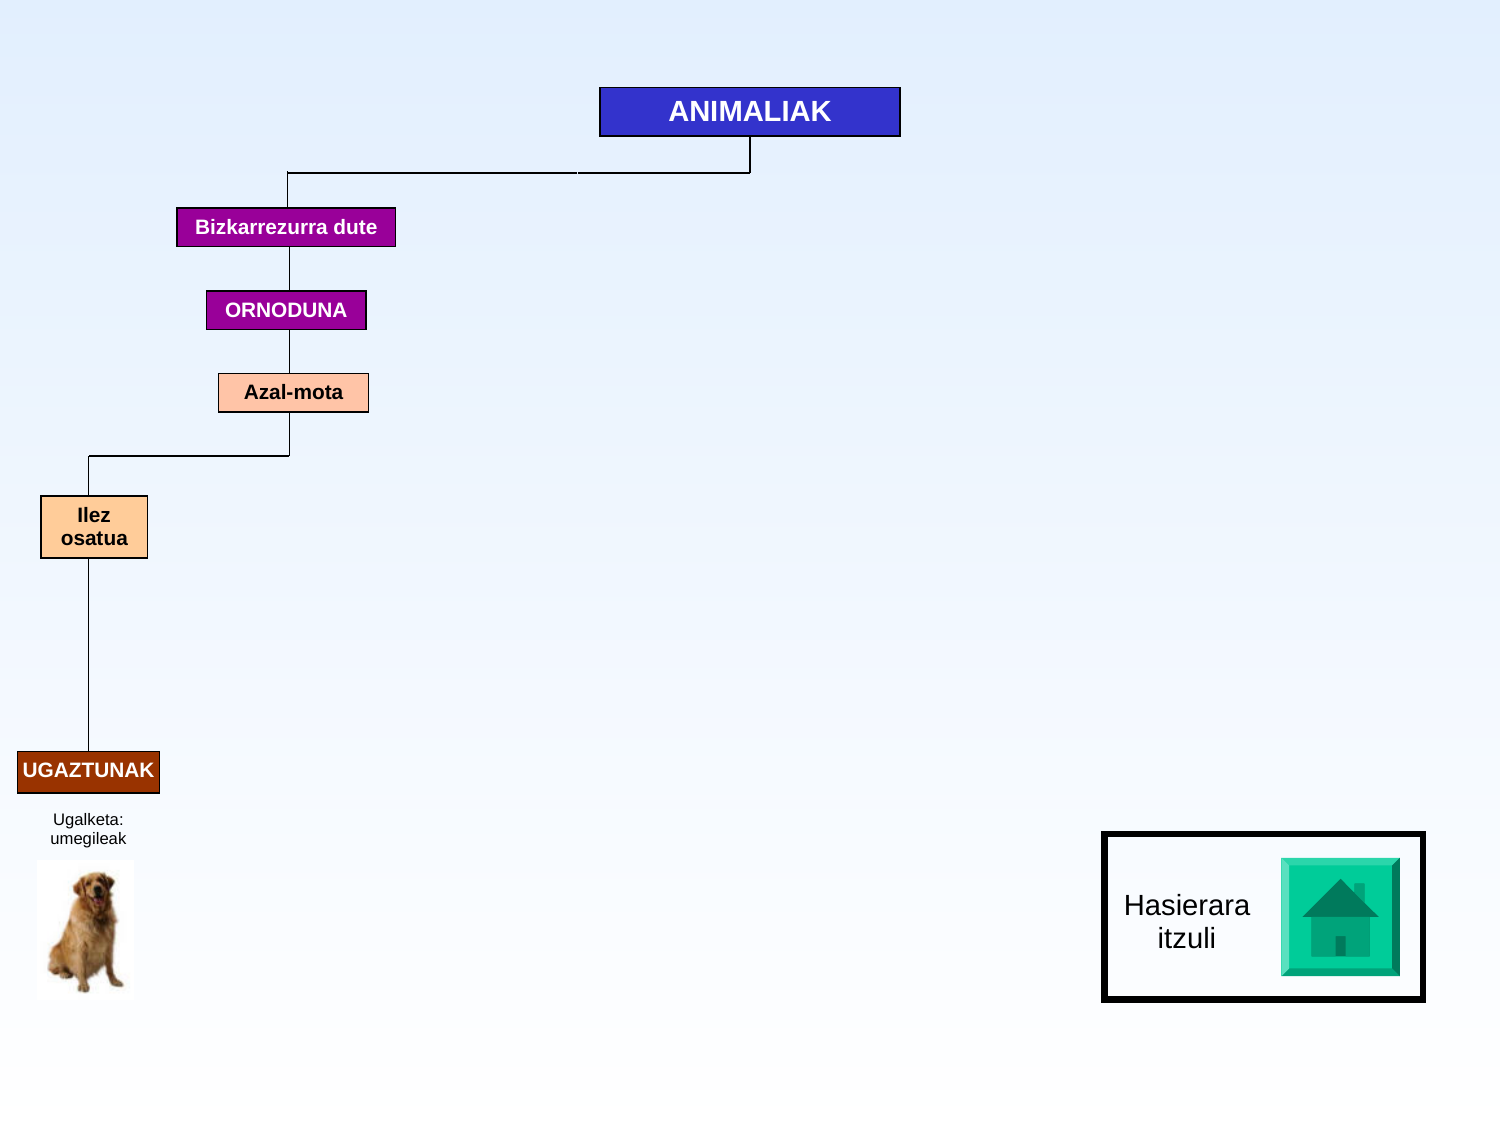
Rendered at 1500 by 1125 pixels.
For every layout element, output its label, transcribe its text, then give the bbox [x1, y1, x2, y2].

text_box UGAZTUNAK [17, 751, 160, 794]
text_box ANIMALIAK [600, 87, 901, 136]
text_box Bizkarrezurra dute [177, 207, 396, 247]
text_box ORNODUNA [206, 290, 367, 330]
picture [37, 860, 134, 1000]
text_box Ugalketa: umegileak [17, 802, 160, 856]
text_box Azal-mota [218, 373, 369, 413]
text_box Hasierara itzuli [1108, 881, 1270, 963]
text_box Ilez osatua [41, 495, 148, 558]
